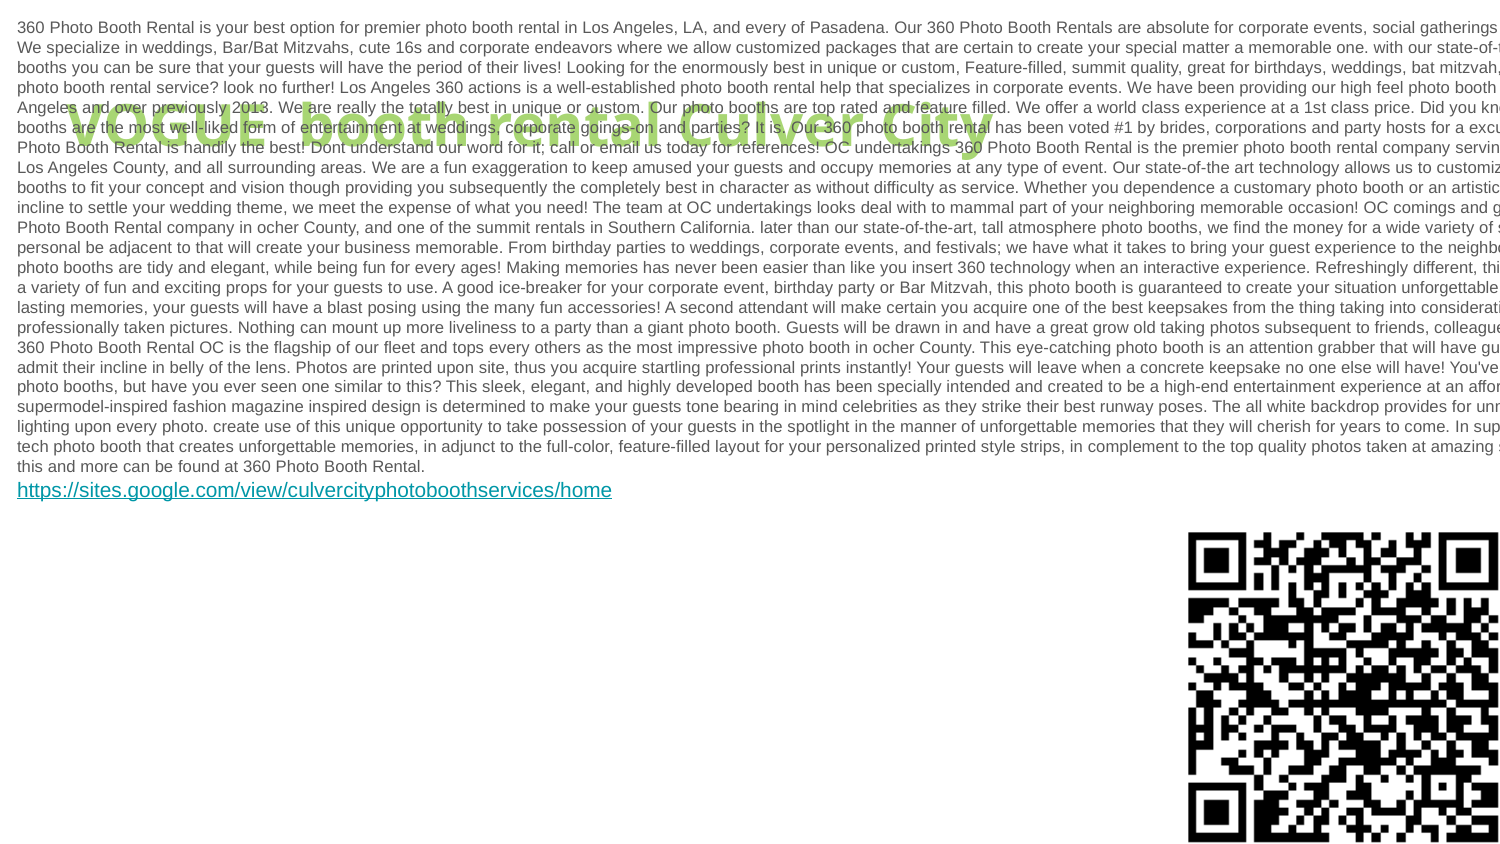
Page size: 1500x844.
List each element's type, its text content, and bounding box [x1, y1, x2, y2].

picture [1187, 531, 1500, 844]
text_box 360 Photo Booth Rental is your best option for premier photo booth rental in Los Angeles, LA, and every of Pasadena. Our 360 Photo Booth Rentals are absolute for corporate events, social gatherings and private parties. We specialize in weddings, Bar/Bat Mitzvahs, cute 16s and corporate endeavors where we allow customized packages that are certain to create your special matter a memorable one. with our state-of-the-art 360 photo booths you can be sure that your guests will have the period of their lives! Looking for the enormously best in unique or custom, Feature-filled, summit quality, great for birthdays, weddings, bat mitzvah, World Class Rated photo booth rental service? look no further! Los Angeles 360 actions is a well-established photo booth rental help that specializes in corporate events. We have been providing our high feel photo booth services to Los Angeles and over previously 2013. We are really the totally best in unique or custom. Our photo booths are top rated and feature filled. We offer a world class experience at a 1st class price. Did you know that photo booths are the most well-liked form of entertainment at weddings, corporate goings-on and parties? It is. Our 360 photo booth rental has been voted #1 by brides, corporations and party hosts for a excuse&nbsp;our 360 Photo Booth Rental is handily the best! Dont understand our word for it; call or email us today for references! OC undertakings 360 Photo Booth Rental is the premier photo booth rental company serving orange County, Los Angeles County, and all surrounding areas. We are a fun exaggeration to keep amused your guests and occupy memories at any type of event. Our state-of-the art technology allows us to customize the design of our booths to fit your concept and vision though providing you subsequently the completely best in character as without difficulty as service. Whether you dependence a customary photo booth or an artistic one following a incline to settle your wedding theme, we meet the expense of what you need! The team at OC undertakings looks deal with to mammal part of your neighboring memorable occasion! OC comings and goings is the premier Photo Booth Rental company in ocher County, and one of the summit rentals in Southern California. later than our state-of-the-art, tall atmosphere photo booths, we find the money for a wide variety of services afterward a personal be adjacent to that will create your business memorable. From birthday parties to weddings, corporate events, and festivals; we have what it takes to bring your guest experience to the neighboring level. Our photo booths are tidy and elegant, while being fun for every ages! Making memories has never been easier than like you insert 360 technology when an interactive experience. Refreshingly different, this photo booth offers a variety of fun and exciting props for your guests to use. A good ice-breaker for your corporate event, birthday party or Bar Mitzvah, this photo booth is guaranteed to create your situation unforgettable. while creating lasting memories, your guests will have a blast posing using the many fun accessories! A second attendant will make certain you acquire one of the best keepsakes from the thing taking into consideration an album full of professionally taken pictures. Nothing can mount up more liveliness to a party than a giant photo booth. Guests will be drawn in and have a great grow old taking photos subsequent to friends, colleagues, and clients. The 360 Photo Booth Rental OC is the flagship of our fleet and tops every others as the most impressive photo booth in ocher County. This eye-catching photo booth is an attention grabber that will have guests lining stirring to admit their incline in belly of the lens. Photos are printed upon site, thus you acquire startling professional prints instantly! Your guests will leave when a concrete keepsake no one else will have! You've heard of black-light photo booths, but have you ever seen one similar to this? This sleek, elegant, and highly developed booth has been specially intended and created to be a high-end entertainment experience at an affordable price. A supermodel-inspired fashion magazine inspired design is determined to make your guests tone bearing in mind celebrities as they strike their best runway poses. The all white backdrop provides for unmovable and crisp lighting upon every photo. create use of this unique opportunity to take possession of your guests in the spotlight in the manner of unforgettable memories that they will cherish for years to come. In supplement to the high-tech photo booth that creates unforgettable memories, in adjunct to the full-color, feature-filled layout for your personalized printed style strips, in complement to the top quality photos taken at amazing speeds&nbsp;all of this and more can be found at 360 Photo Booth Rental. https://sites.google.com/view/culvercityphotoboothservices/home [2, 2, 1500, 844]
